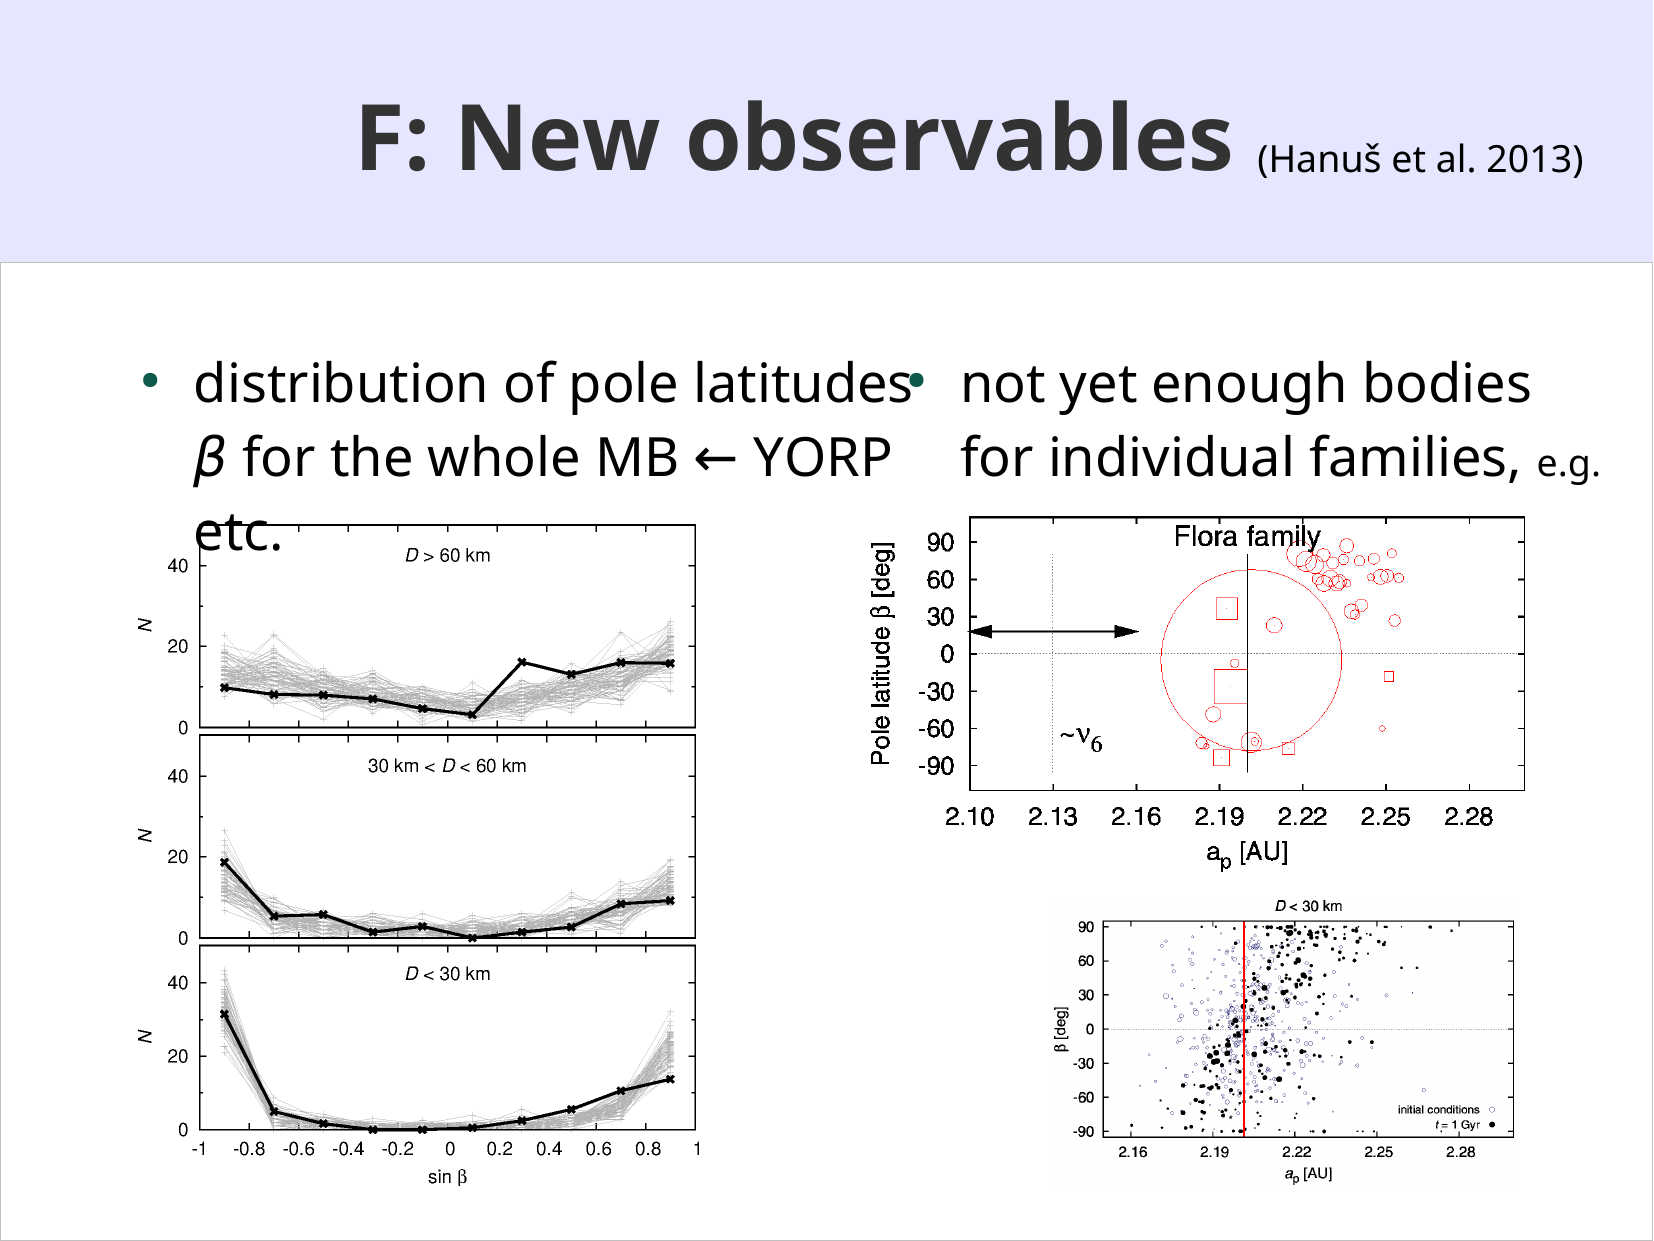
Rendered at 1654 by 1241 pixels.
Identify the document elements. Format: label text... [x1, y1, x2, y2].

list not yet enough bodies for individual families, e.g. Flora [889, 344, 1602, 1065]
title F: New observables [88, 31, 1501, 239]
picture [870, 516, 1525, 872]
text_box (Hanuš et al. 2013) [1242, 125, 1560, 185]
picture [1054, 900, 1514, 1185]
list distribution of pole latitudes β for the whole MB ← YORP etc. [123, 344, 889, 1065]
picture [126, 1065, 727, 1186]
